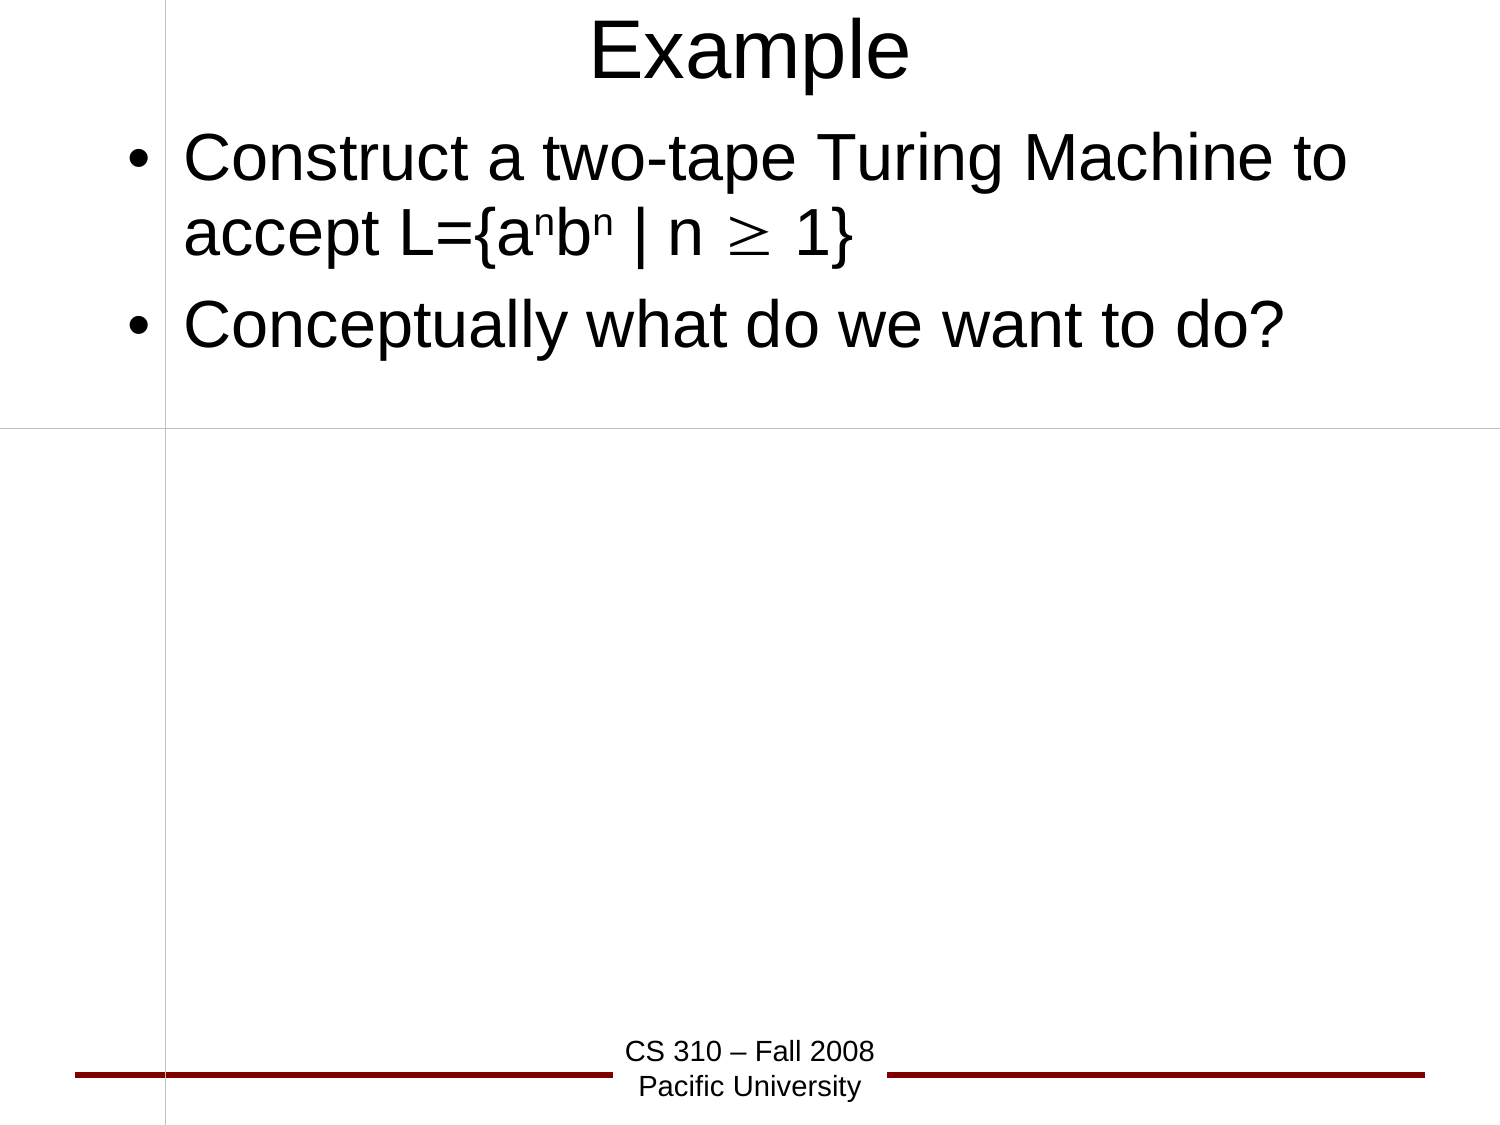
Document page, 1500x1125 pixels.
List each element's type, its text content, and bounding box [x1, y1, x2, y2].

title Example [112, 0, 1388, 105]
list Construct a two-tape Turing Machine to accept L={anbn | n  1} Conceptually what do we want to do? [112, 112, 1388, 1001]
